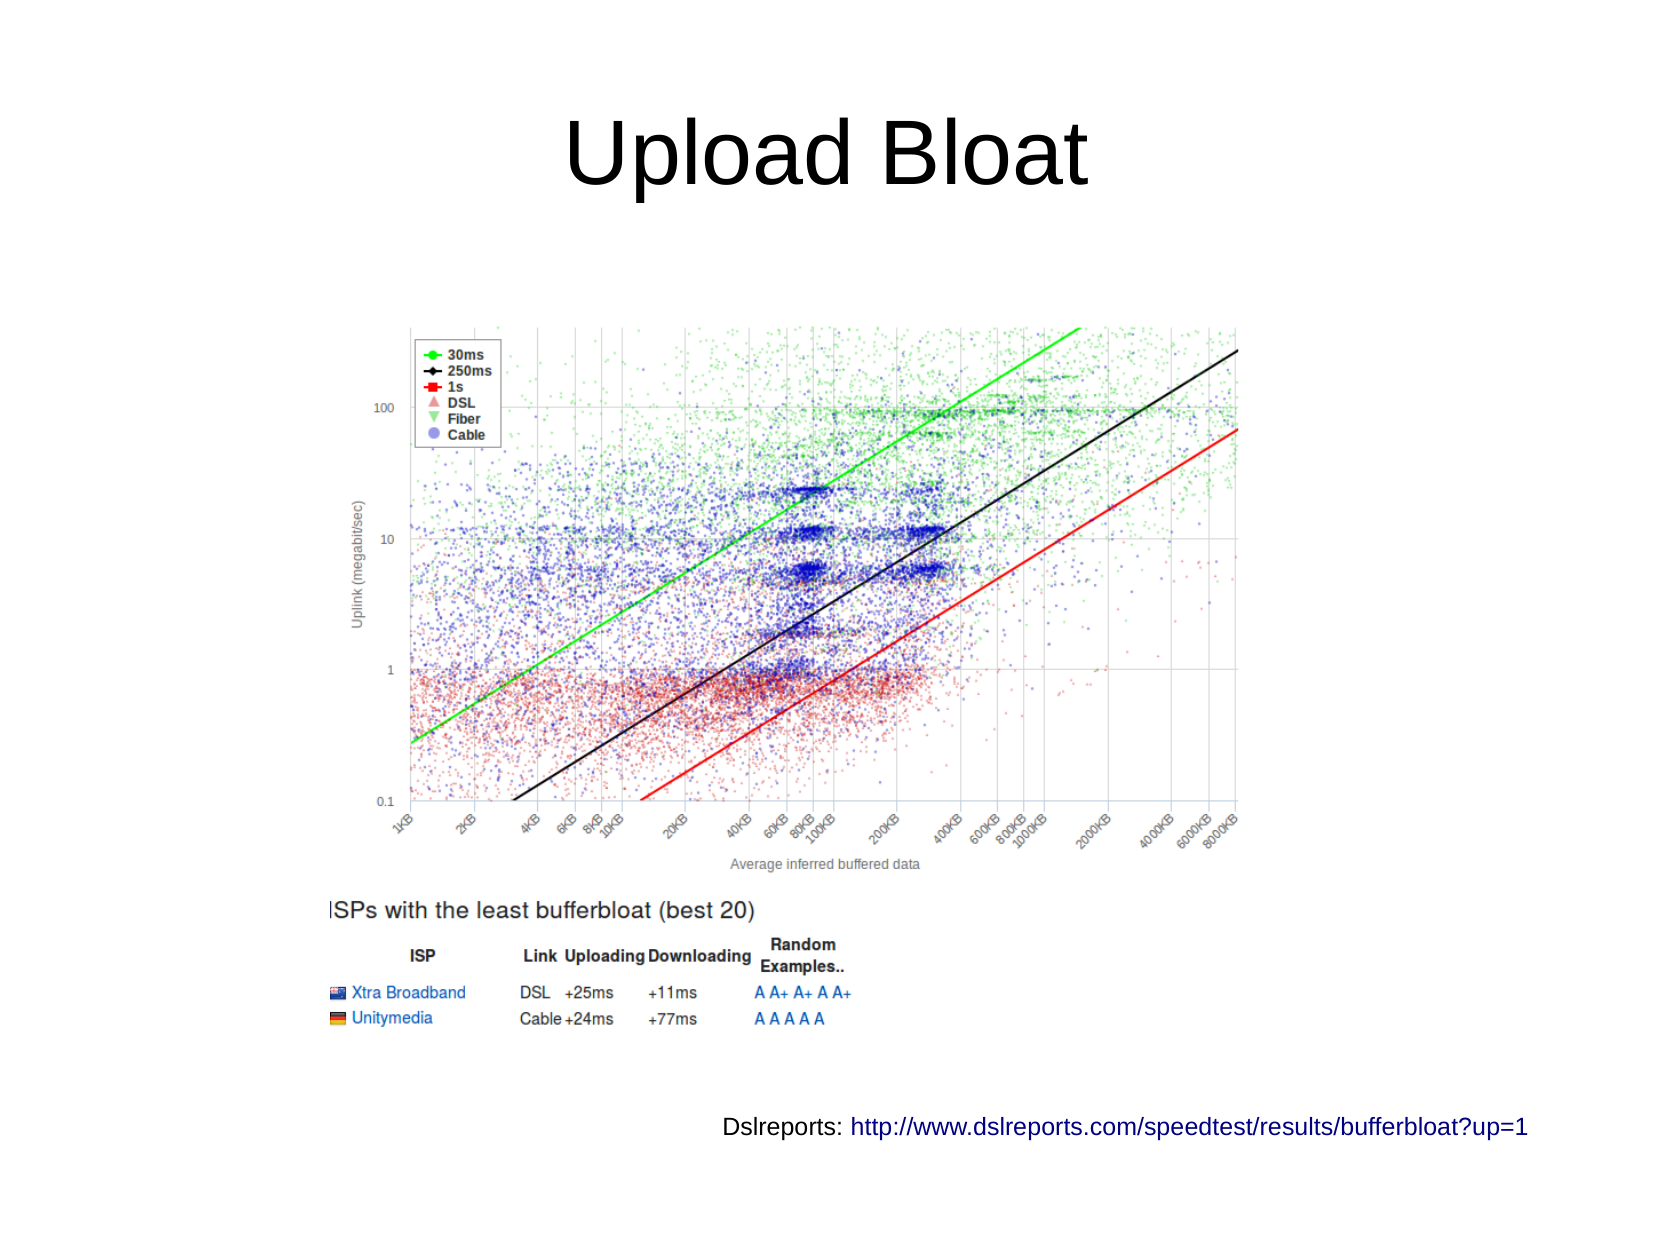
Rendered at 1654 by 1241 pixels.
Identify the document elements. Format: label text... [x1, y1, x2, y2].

picture [330, 314, 1276, 1022]
title Dslreports: http://www.dslreports.com/speedtest/results/bufferbloat?up=1 [41, 1022, 1531, 1231]
title Upload Bloat [82, 49, 1571, 257]
